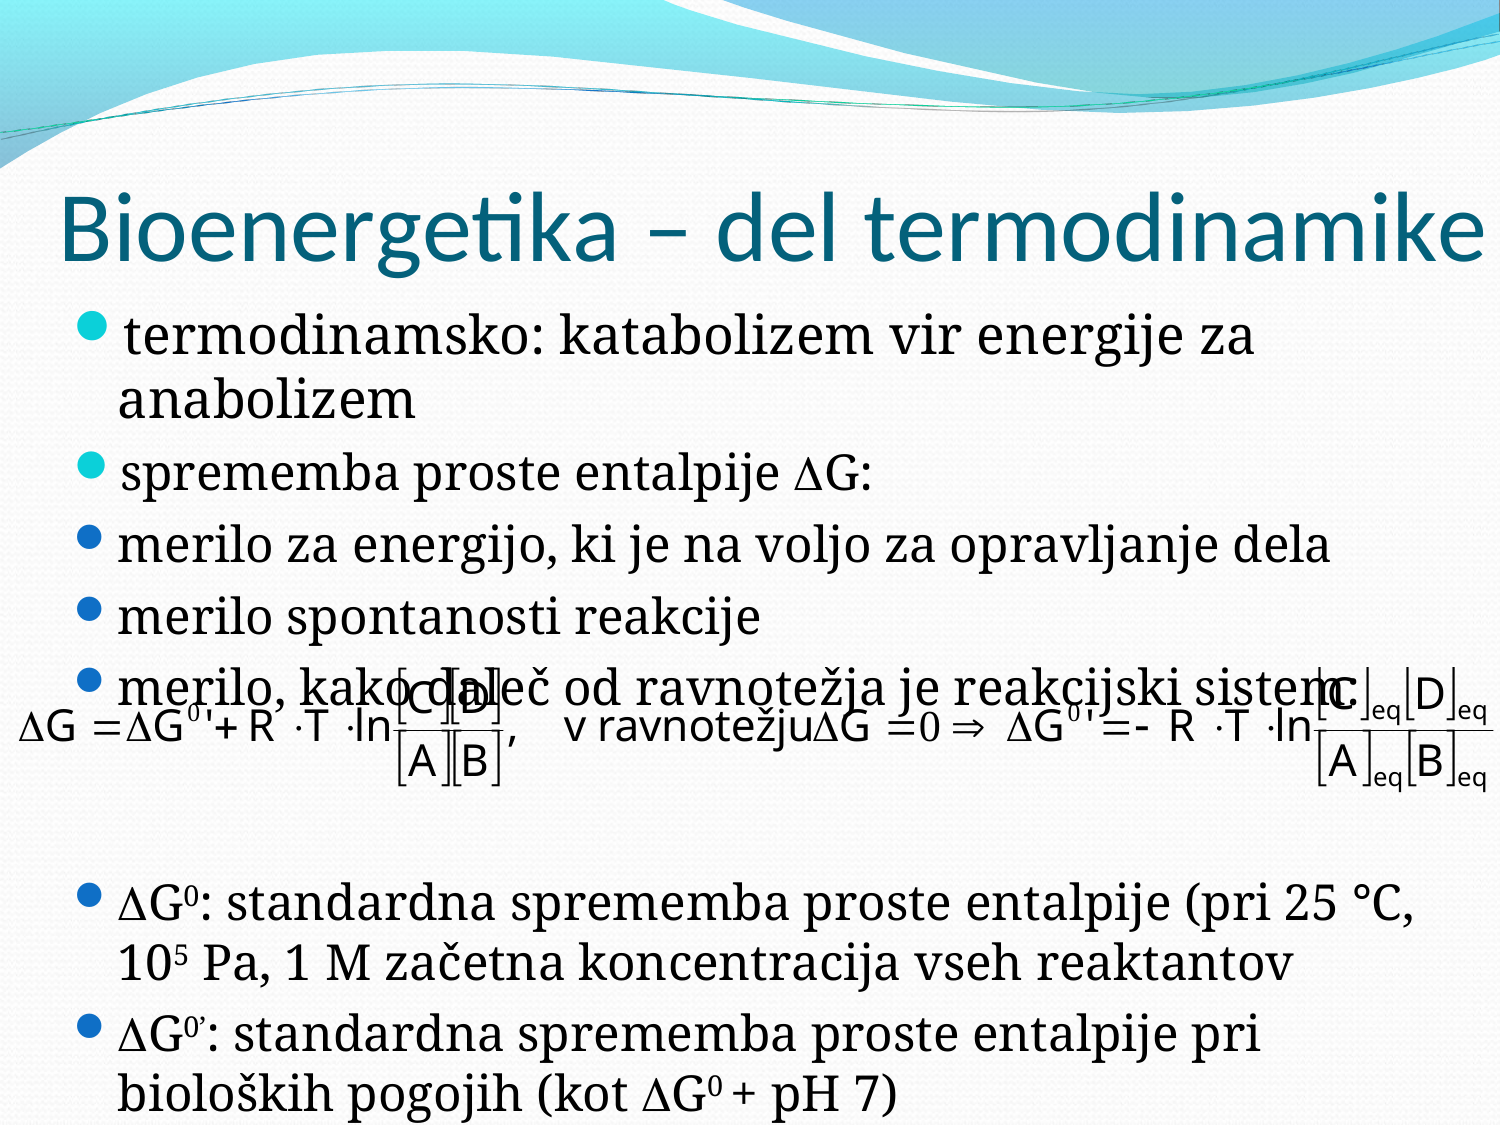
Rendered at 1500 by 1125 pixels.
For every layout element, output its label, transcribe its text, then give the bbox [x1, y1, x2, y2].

title Bioenergetika – del termodinamike [58, 33, 1500, 282]
list termodinamsko: katabolizem vir energije za anabolizem sprememba proste entalpije G: merilo za energijo, ki je na voljo za opravljanje dela merilo spontanosti reakcije merilo, kako daleč od ravnotežja je reakcijski sistem: G0: standardna sprememba proste entalpije (pri 25 °C, 105 Pa, 1 M začetna koncentracija vseh reaktantov G0’: standardna sprememba proste entalpije pri bioloških pogojih (kot G0 + pH 7) [58, 292, 1465, 667]
picture [127, 1087, 140, 1108]
picture [0, 0, 1500, 1125]
list termodinamsko: katabolizem vir energije za anabolizem sprememba proste entalpije G: merilo za energijo, ki je na voljo za opravljanje dela merilo spontanosti reakcije merilo, kako daleč od ravnotežja je reakcijski sistem: G0: standardna sprememba proste entalpije (pri 25 °C, 105 Pa, 1 M začetna koncentracija vseh reaktantov G0’: standardna sprememba proste entalpije pri bioloških pogojih (kot G0 + pH 7) [58, 801, 1465, 1073]
chart [11, 667, 1500, 801]
